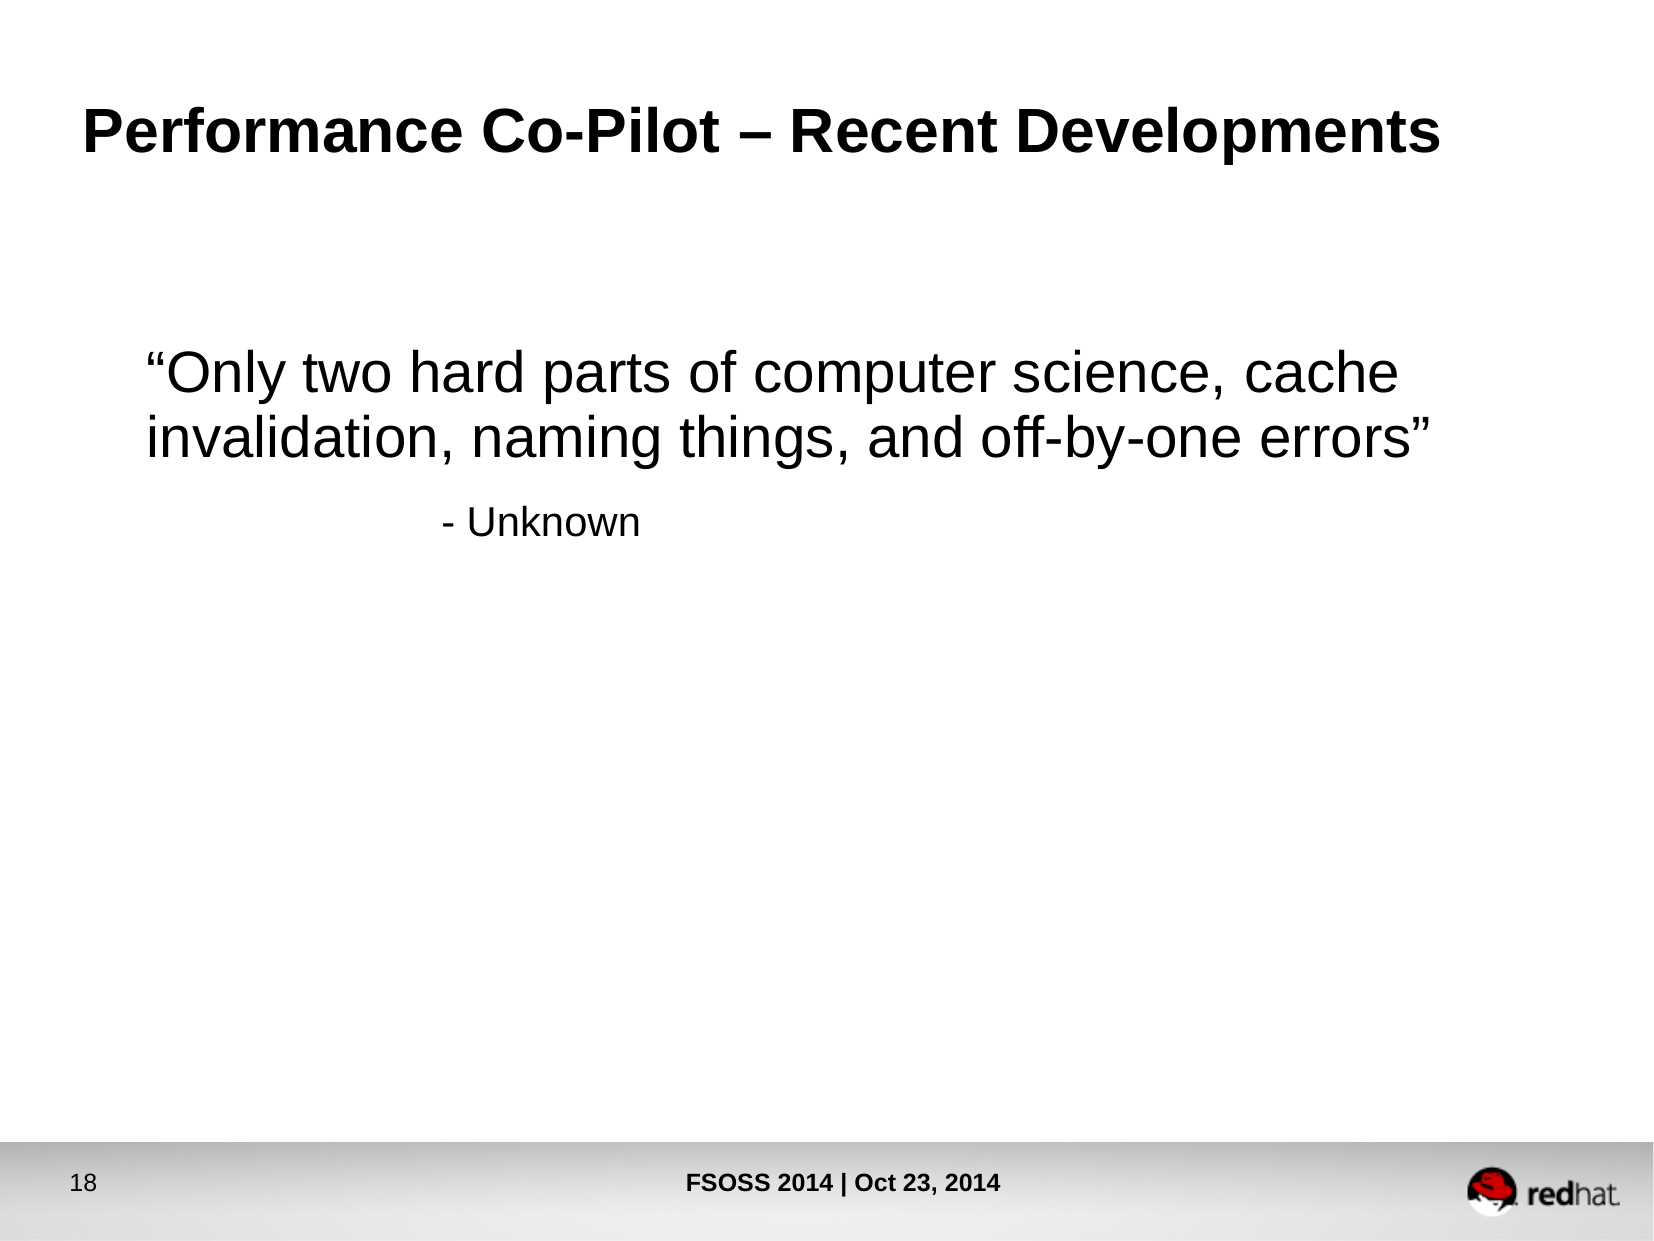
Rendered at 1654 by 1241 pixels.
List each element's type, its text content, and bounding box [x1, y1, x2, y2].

list “Only two hard parts of computer science, cache invalidation, naming things, and off-by-one errors” - Unknown [86, 244, 1576, 1039]
picture [0, 1142, 1654, 1241]
title Performance Co-Pilot – Recent Developments [82, 37, 1571, 226]
